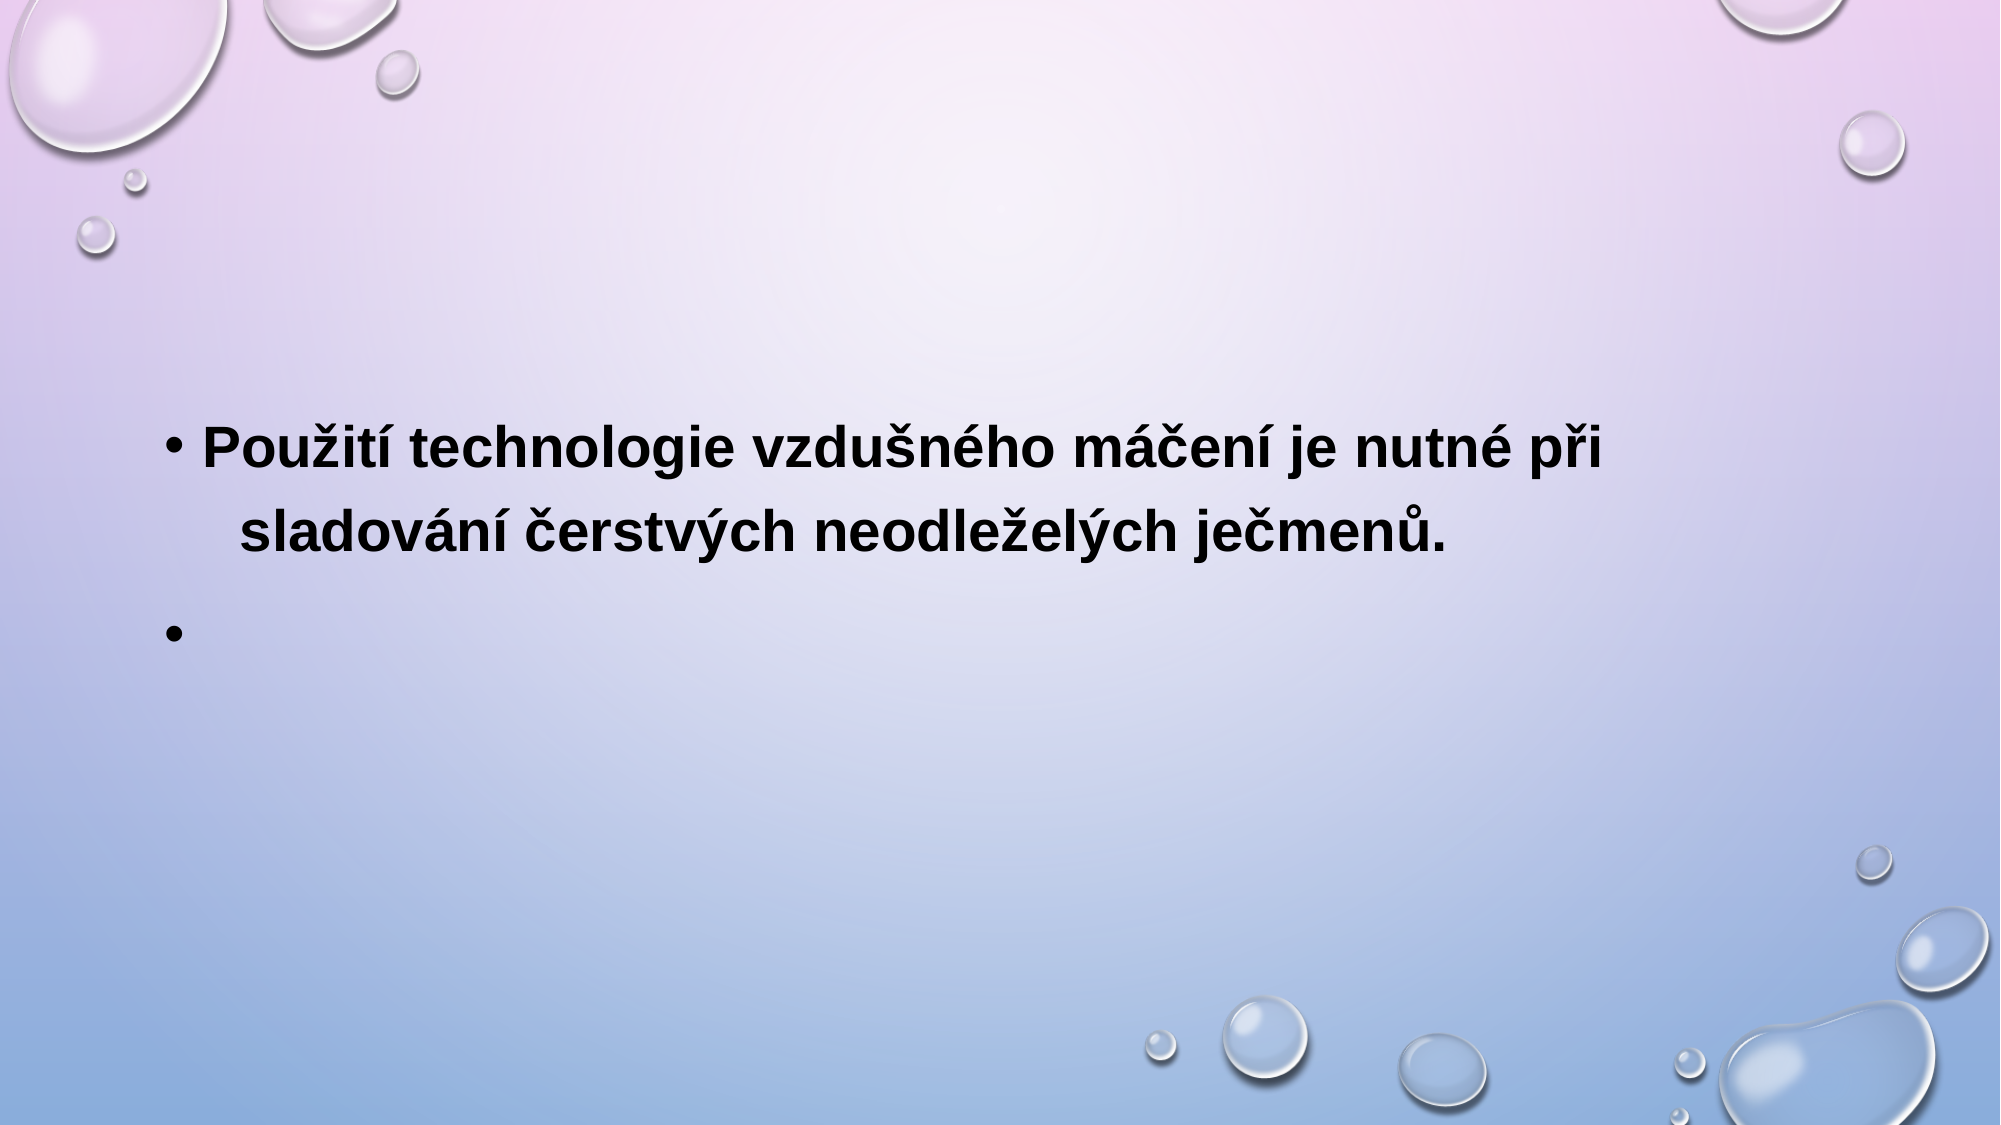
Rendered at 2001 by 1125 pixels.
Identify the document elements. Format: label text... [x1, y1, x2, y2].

title [149, 101, 1851, 364]
list Použití technologie vzdušného máčení je nutné při sladování čerstvých neodleželých ječmenů. [149, 388, 1850, 950]
